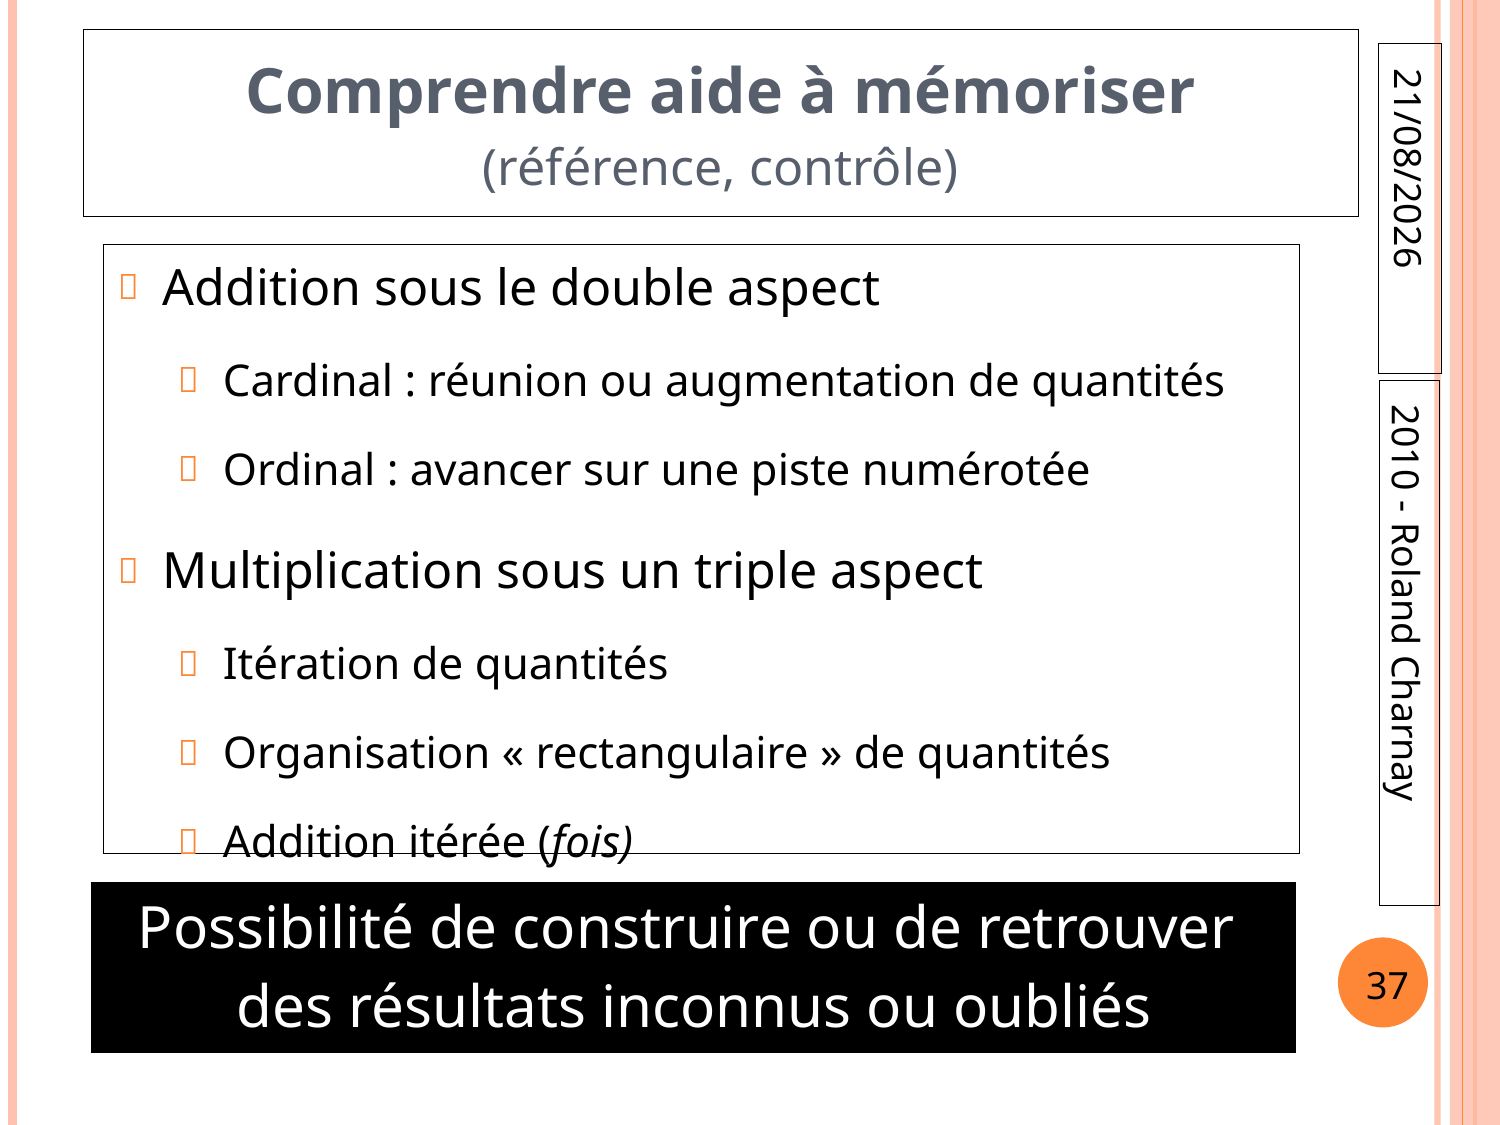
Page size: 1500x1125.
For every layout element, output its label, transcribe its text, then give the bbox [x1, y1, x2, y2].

list Addition sous le double aspect Cardinal : réunion ou augmentation de quantités Ordinal : avancer sur une piste numérotée Multiplication sous un triple aspect Itération de quantités Organisation « rectangulaire » de quantités Addition itérée (fois) [103, 244, 1300, 854]
title Comprendre aide à mémoriser (référence, contrôle) [83, 29, 1359, 217]
text_box Possibilité de construire ou de retrouver des résultats inconnus ou oubliés [88, 878, 1300, 1056]
text_box <numéro> [1351, 952, 1452, 1038]
